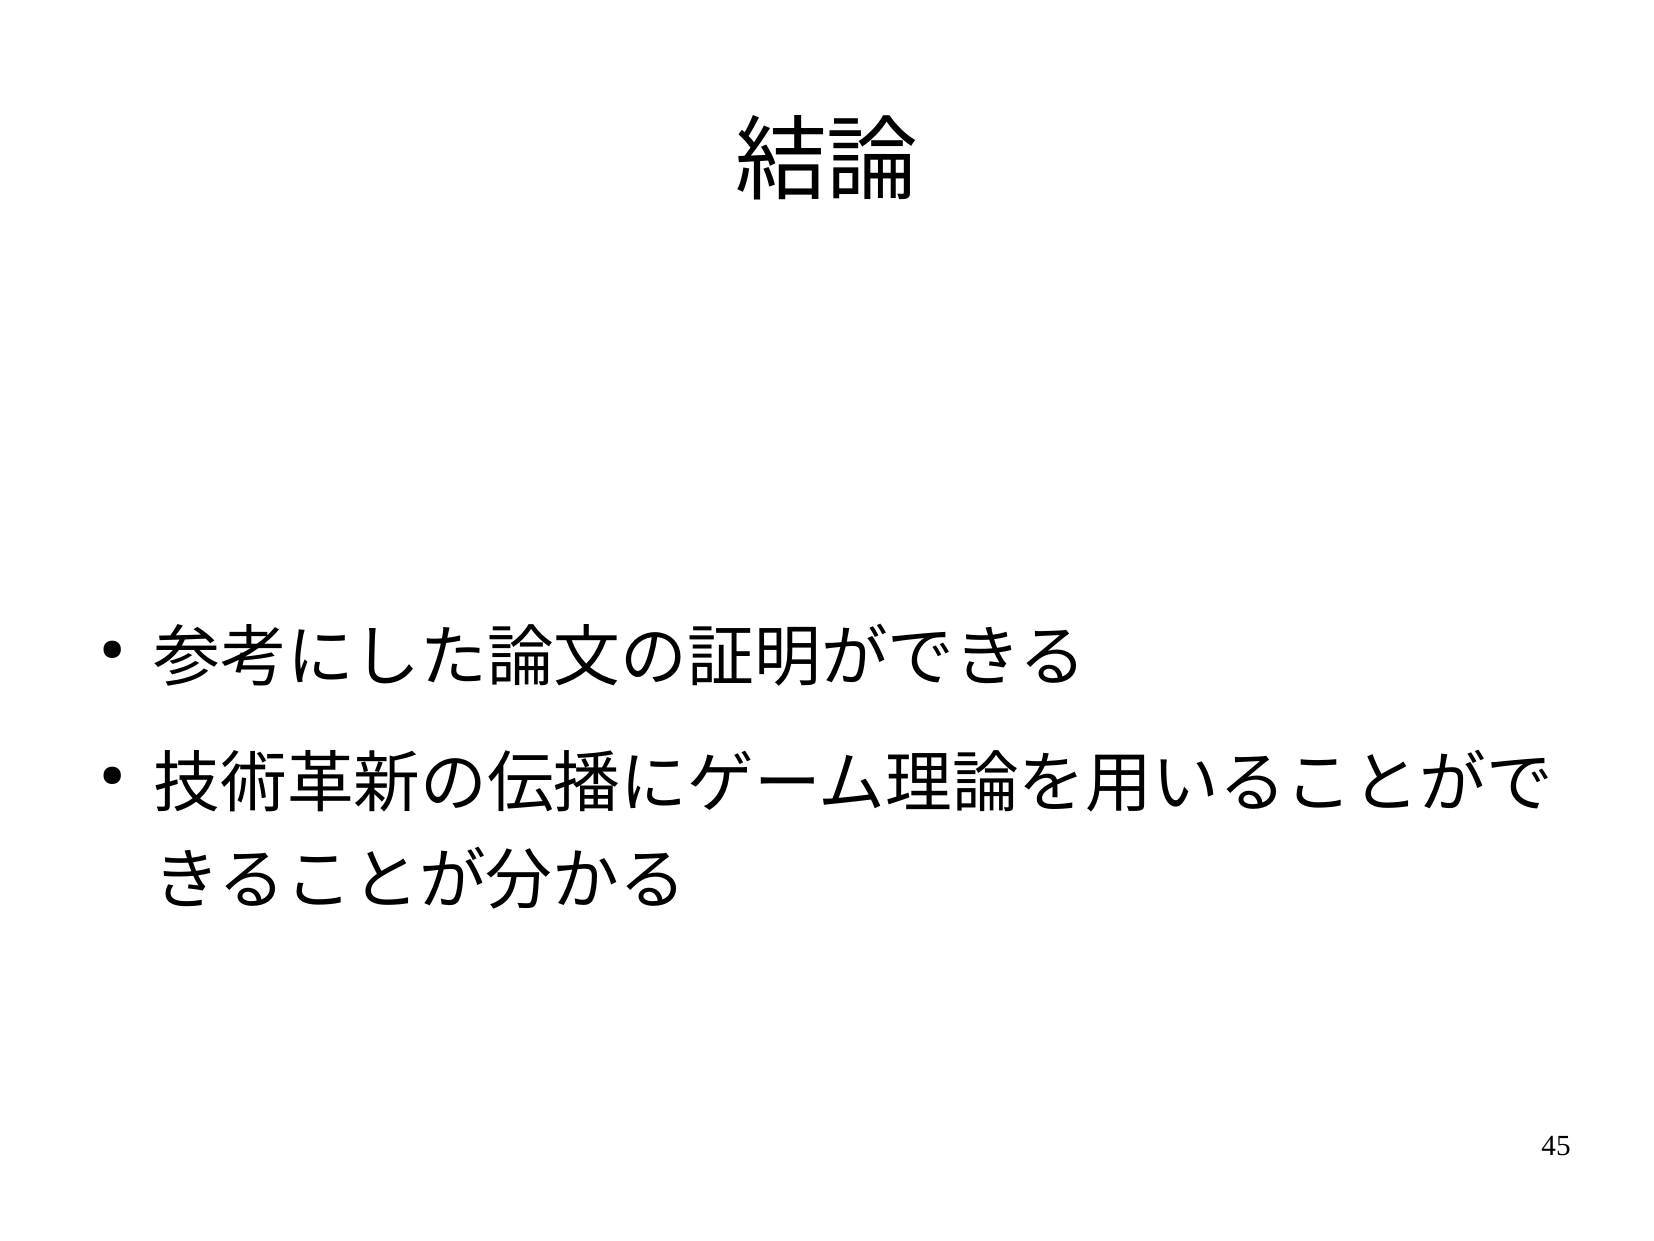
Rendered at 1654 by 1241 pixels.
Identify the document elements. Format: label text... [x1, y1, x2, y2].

title 結論 [82, 49, 1571, 257]
list 参考にした論文の証明ができる 技術革新の伝播にゲーム理論を用いることができることが分かる [82, 290, 1571, 1109]
